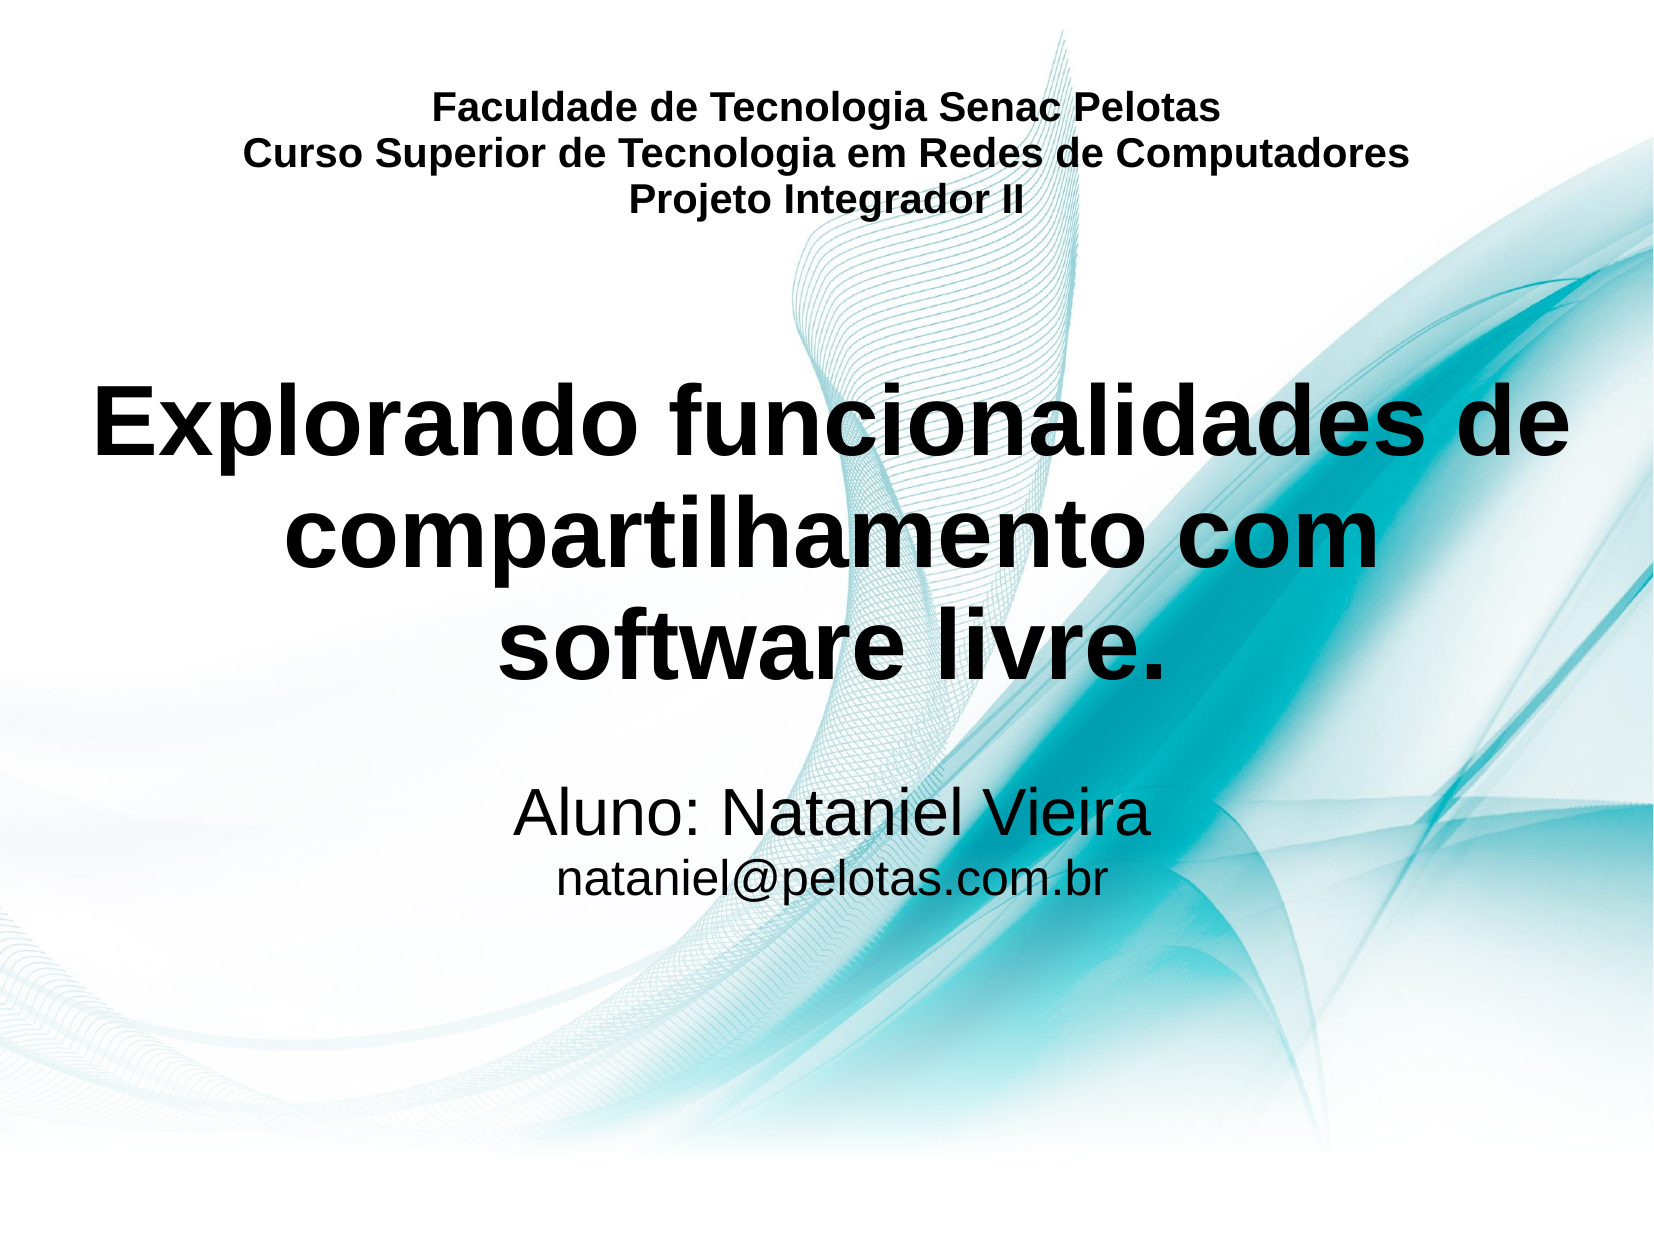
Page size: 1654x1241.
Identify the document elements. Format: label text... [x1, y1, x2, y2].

title Faculdade de Tecnologia Senac Pelotas Curso Superior de Tecnologia em Redes de Computadores Projeto Integrador II [82, 49, 1571, 257]
picture [0, 29, 1654, 1184]
subtitle Explorando funcionalidades de compartilhamento com software livre. Aluno: Nataniel Vieira nataniel@pelotas.com.br [88, 324, 1577, 1068]
